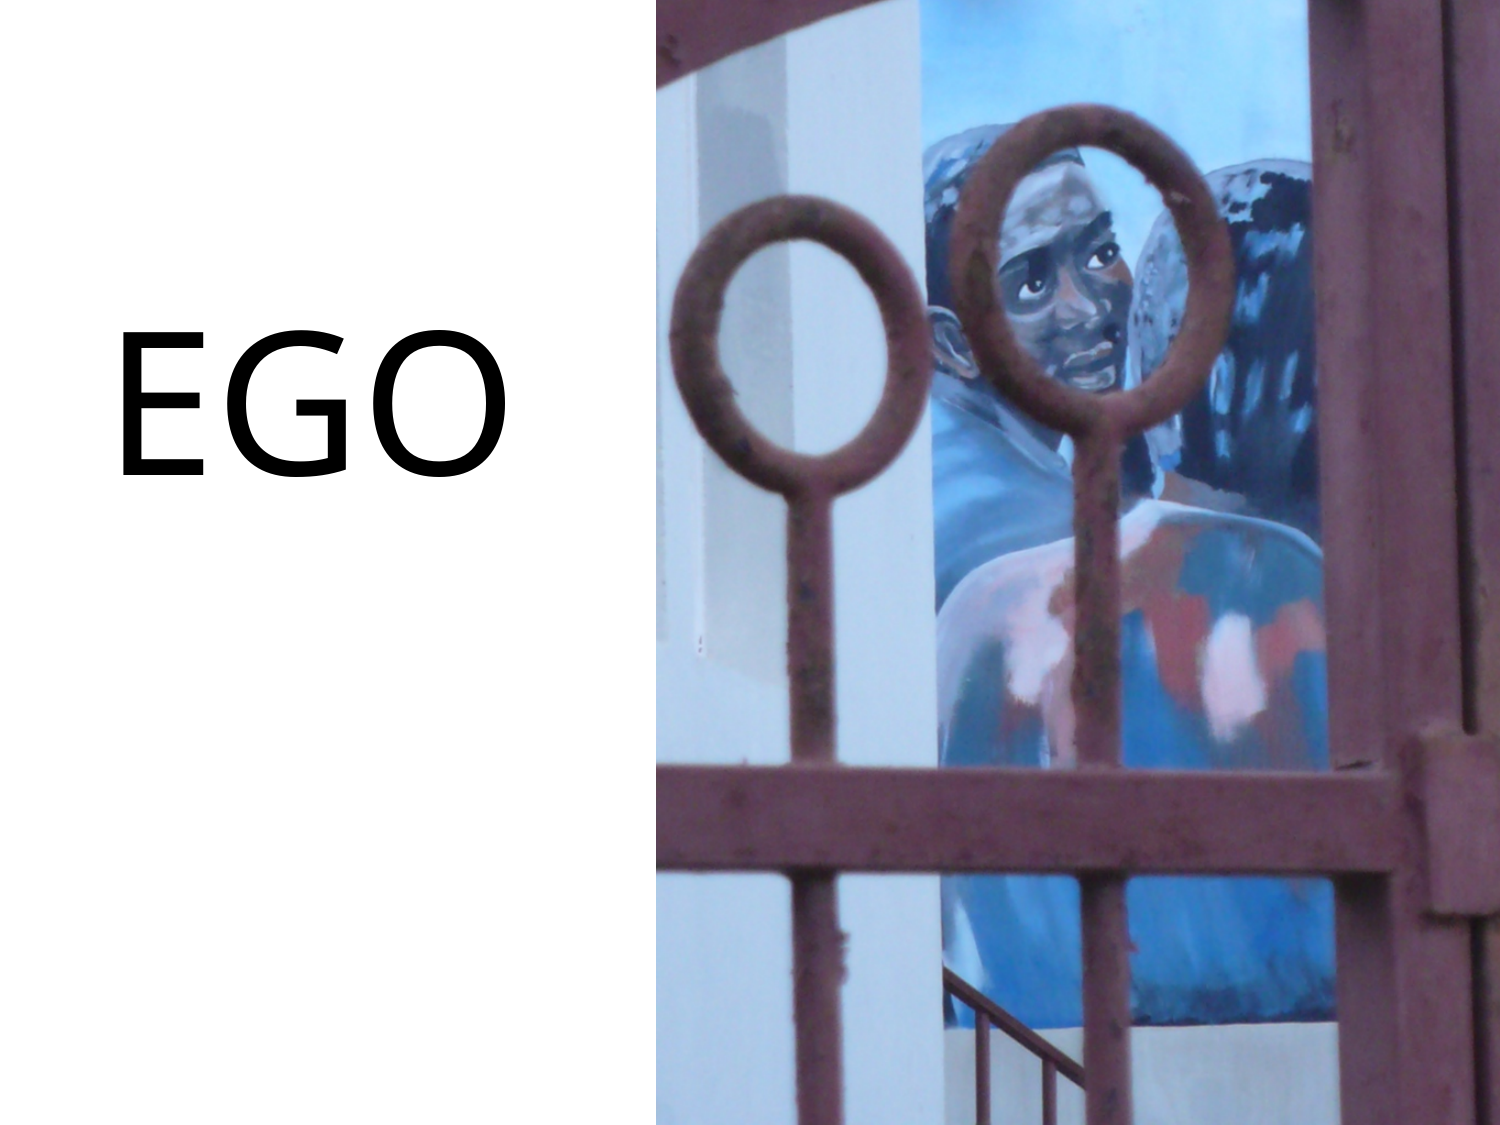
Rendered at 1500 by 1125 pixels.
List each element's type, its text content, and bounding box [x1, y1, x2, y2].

text_box EGO [90, 254, 656, 571]
picture [656, 0, 1500, 1125]
